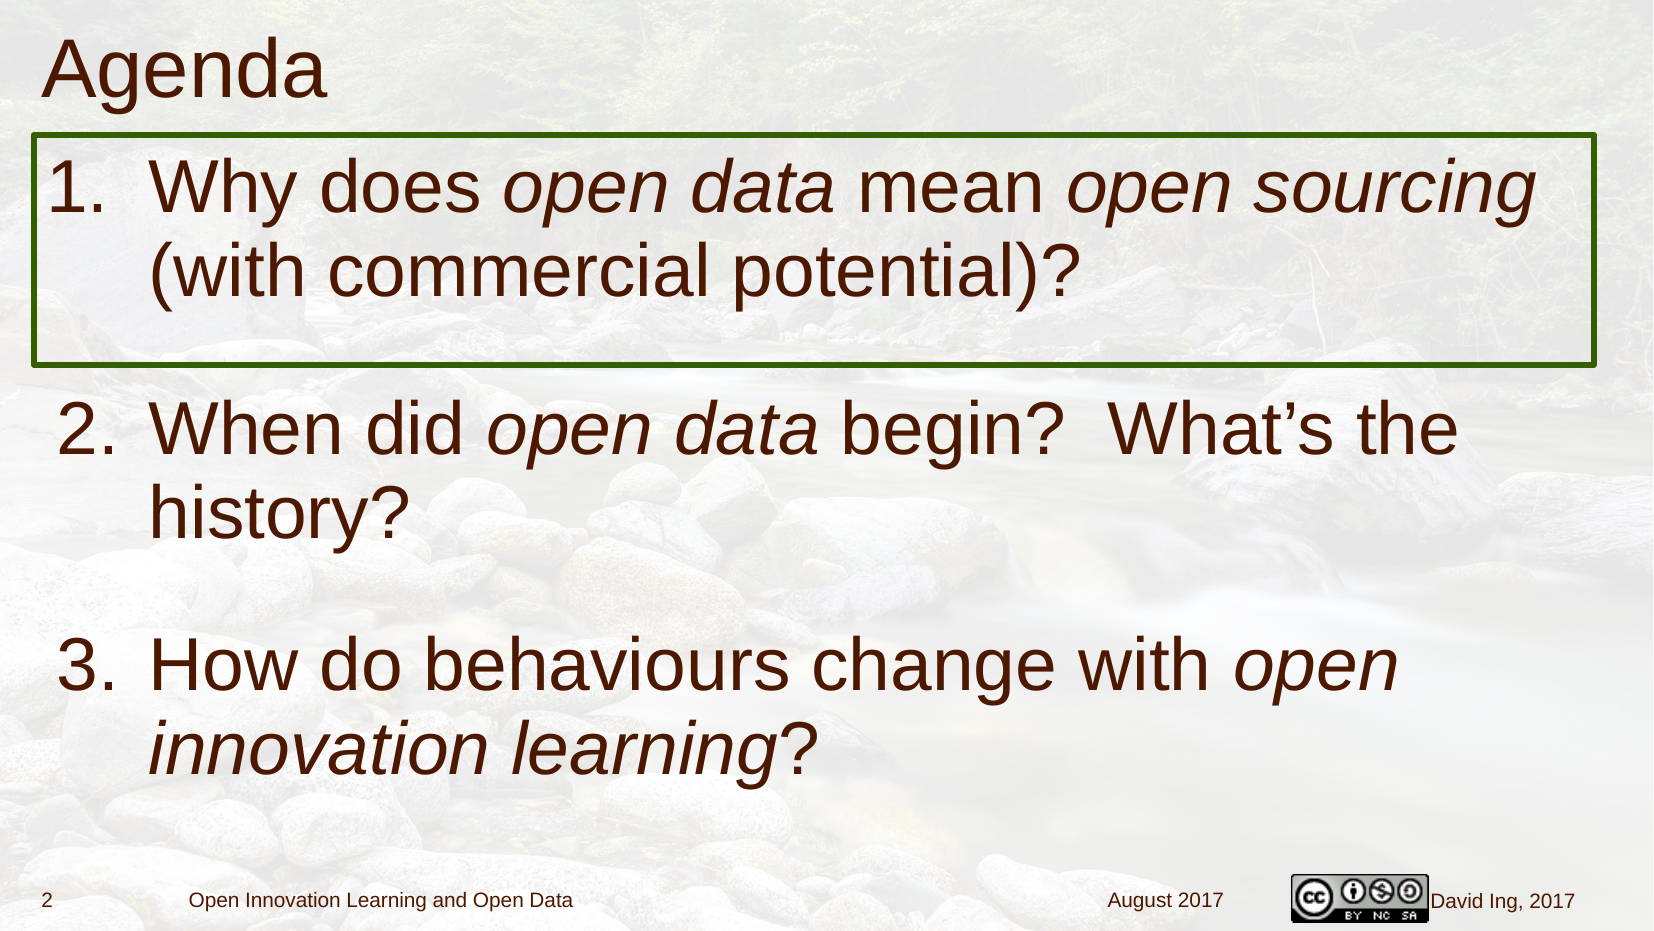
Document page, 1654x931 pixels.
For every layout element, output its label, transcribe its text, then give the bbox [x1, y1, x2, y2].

table_header 1. [31, 368, 134, 379]
table_cell [31, 798, 134, 898]
table_cell 3. [31, 615, 134, 798]
table_cell [462, 798, 580, 898]
table_header 1. [37, 138, 134, 362]
picture [0, 0, 1654, 931]
table_cell When did open data begin? What’s the history? [134, 379, 1618, 615]
table_header Why does open data mean open sourcing (with commercial potential)? [134, 137, 1618, 379]
table_cell 2. [31, 379, 134, 615]
table_cell How do behaviours change with open innovation learning? [134, 615, 1618, 798]
table_cell [580, 798, 1618, 898]
table_cell [237, 798, 349, 898]
table_cell [134, 798, 237, 898]
table_header Why does open data mean open sourcing (with commercial potential)? [134, 138, 1591, 362]
table_cell [349, 798, 462, 898]
title Agenda [41, 30, 1613, 126]
